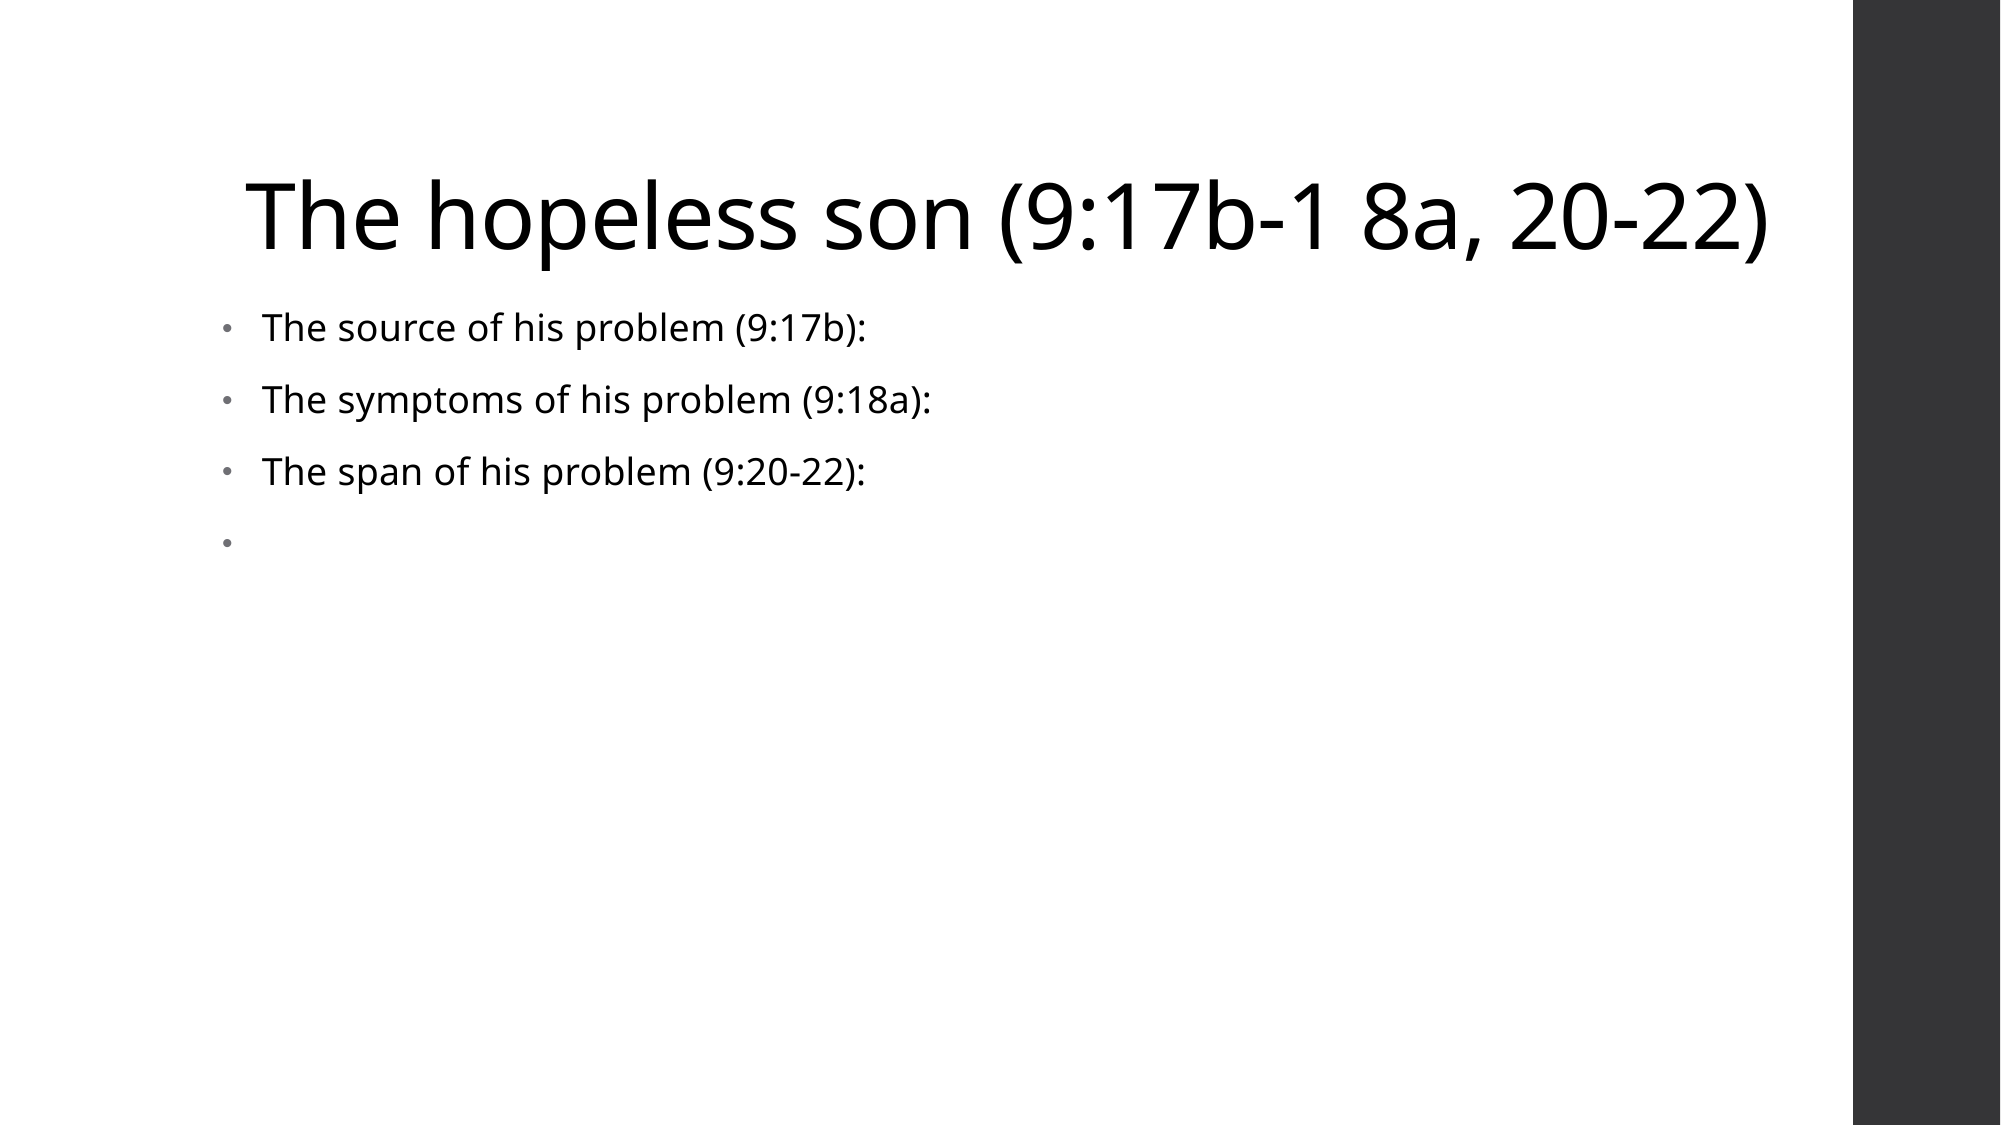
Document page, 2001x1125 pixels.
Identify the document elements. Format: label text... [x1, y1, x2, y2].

title The hopeless son (9:17b-1 8a, 20-22) [206, 60, 1797, 278]
list The source of his problem (9:17b): The symptoms of his problem (9:18a): The span of his problem (9:20-22): [206, 299, 1617, 1014]
